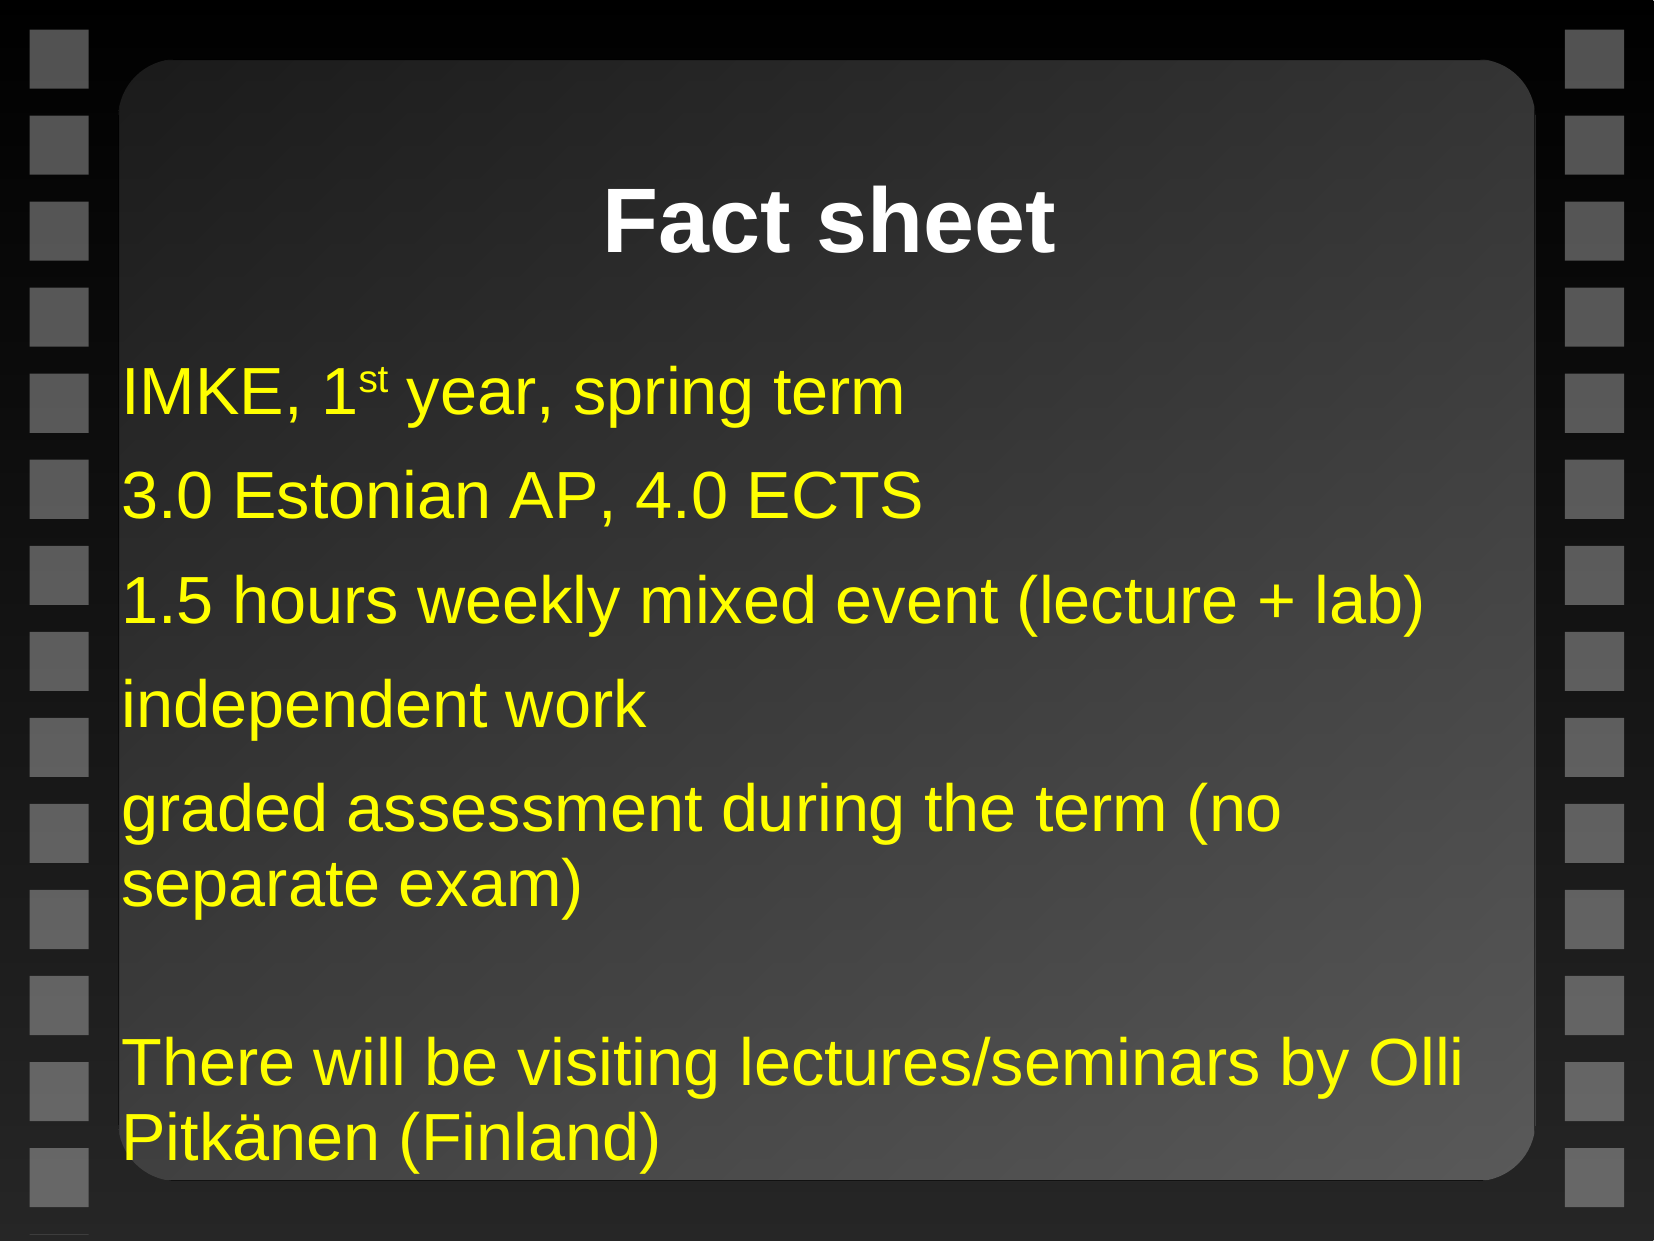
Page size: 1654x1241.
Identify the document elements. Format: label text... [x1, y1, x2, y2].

list IMKE, 1st year, spring term 3.0 Estonian AP, 4.0 ECTS 1.5 hours weekly mixed event (lecture + lab) independent work graded assessment during the term (no separate exam) There will be visiting lectures/seminars by Olli Pitkänen (Finland) [121, 354, 1534, 1178]
title Fact sheet [123, 117, 1536, 325]
